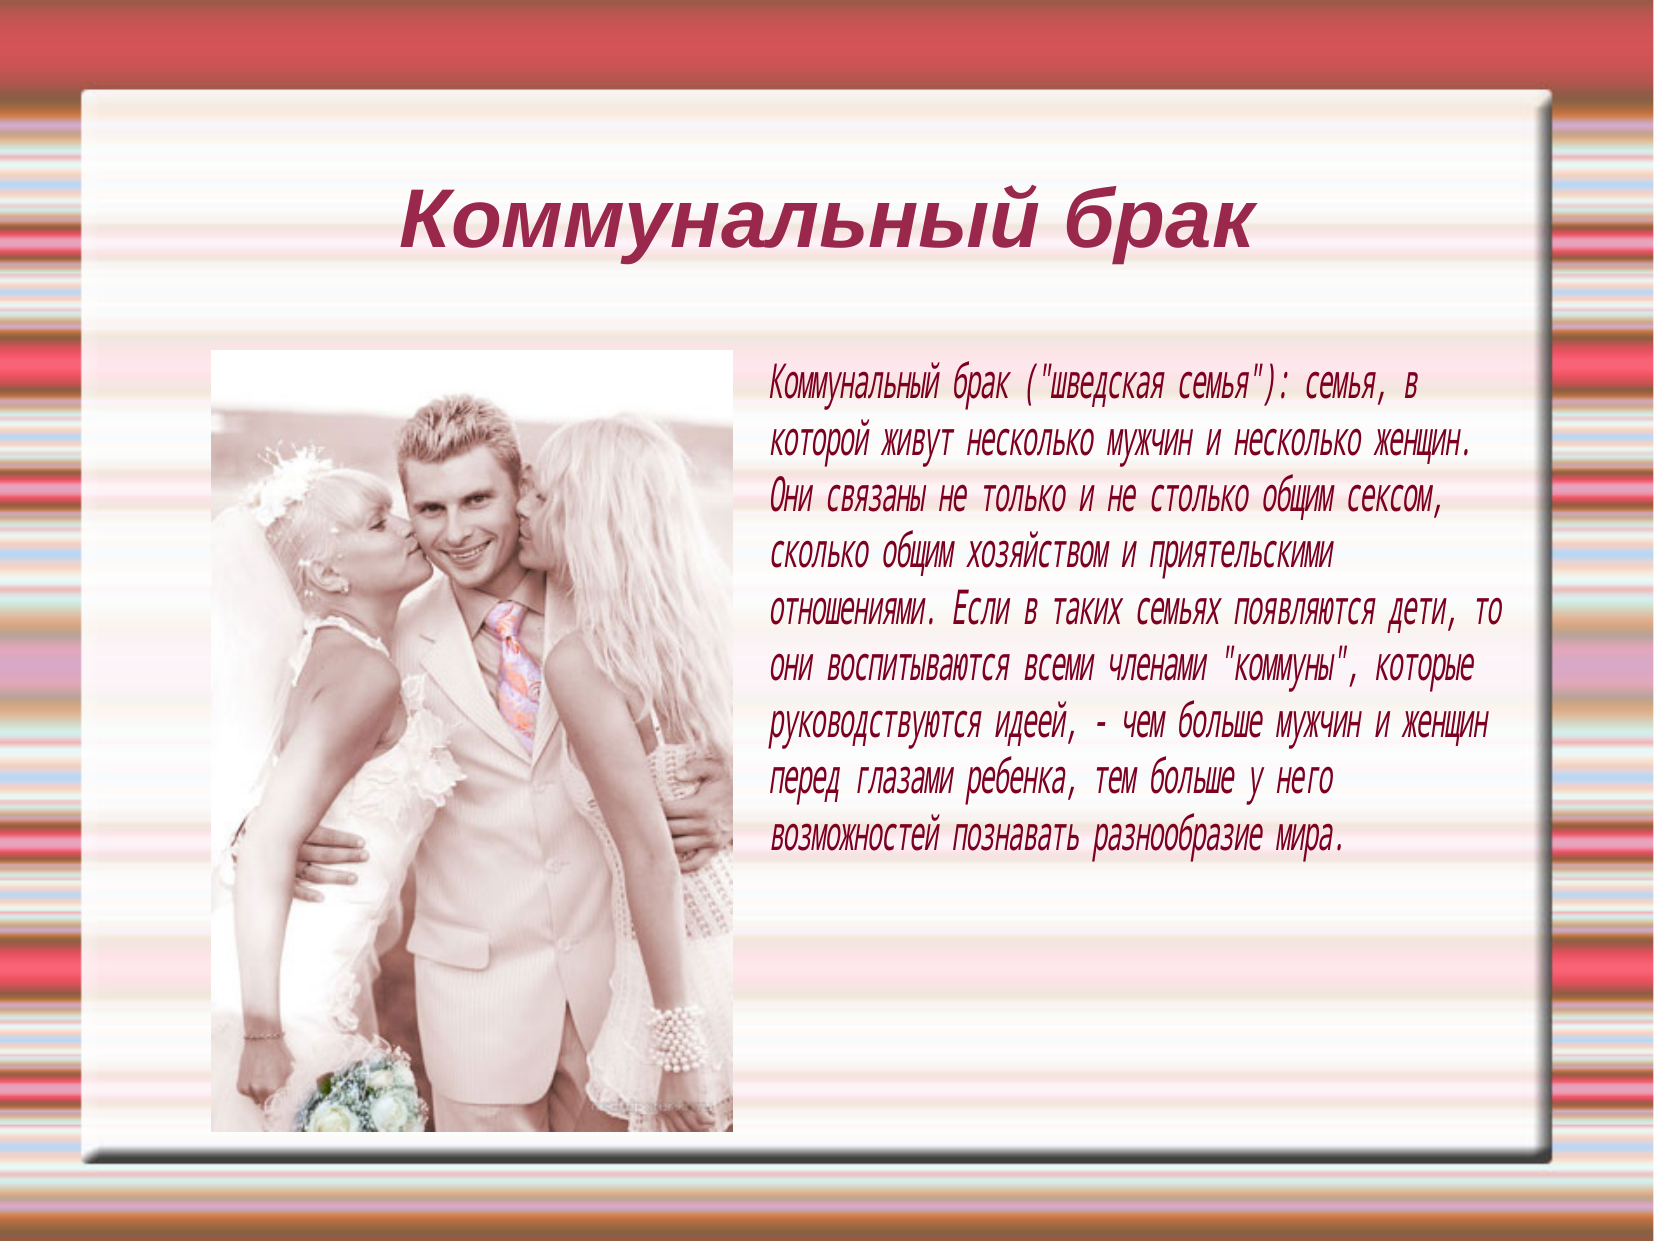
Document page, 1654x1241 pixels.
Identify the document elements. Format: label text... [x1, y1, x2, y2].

chart [767, 354, 1517, 1152]
picture [0, 0, 1654, 1241]
title Коммунальный брак [121, 114, 1534, 322]
